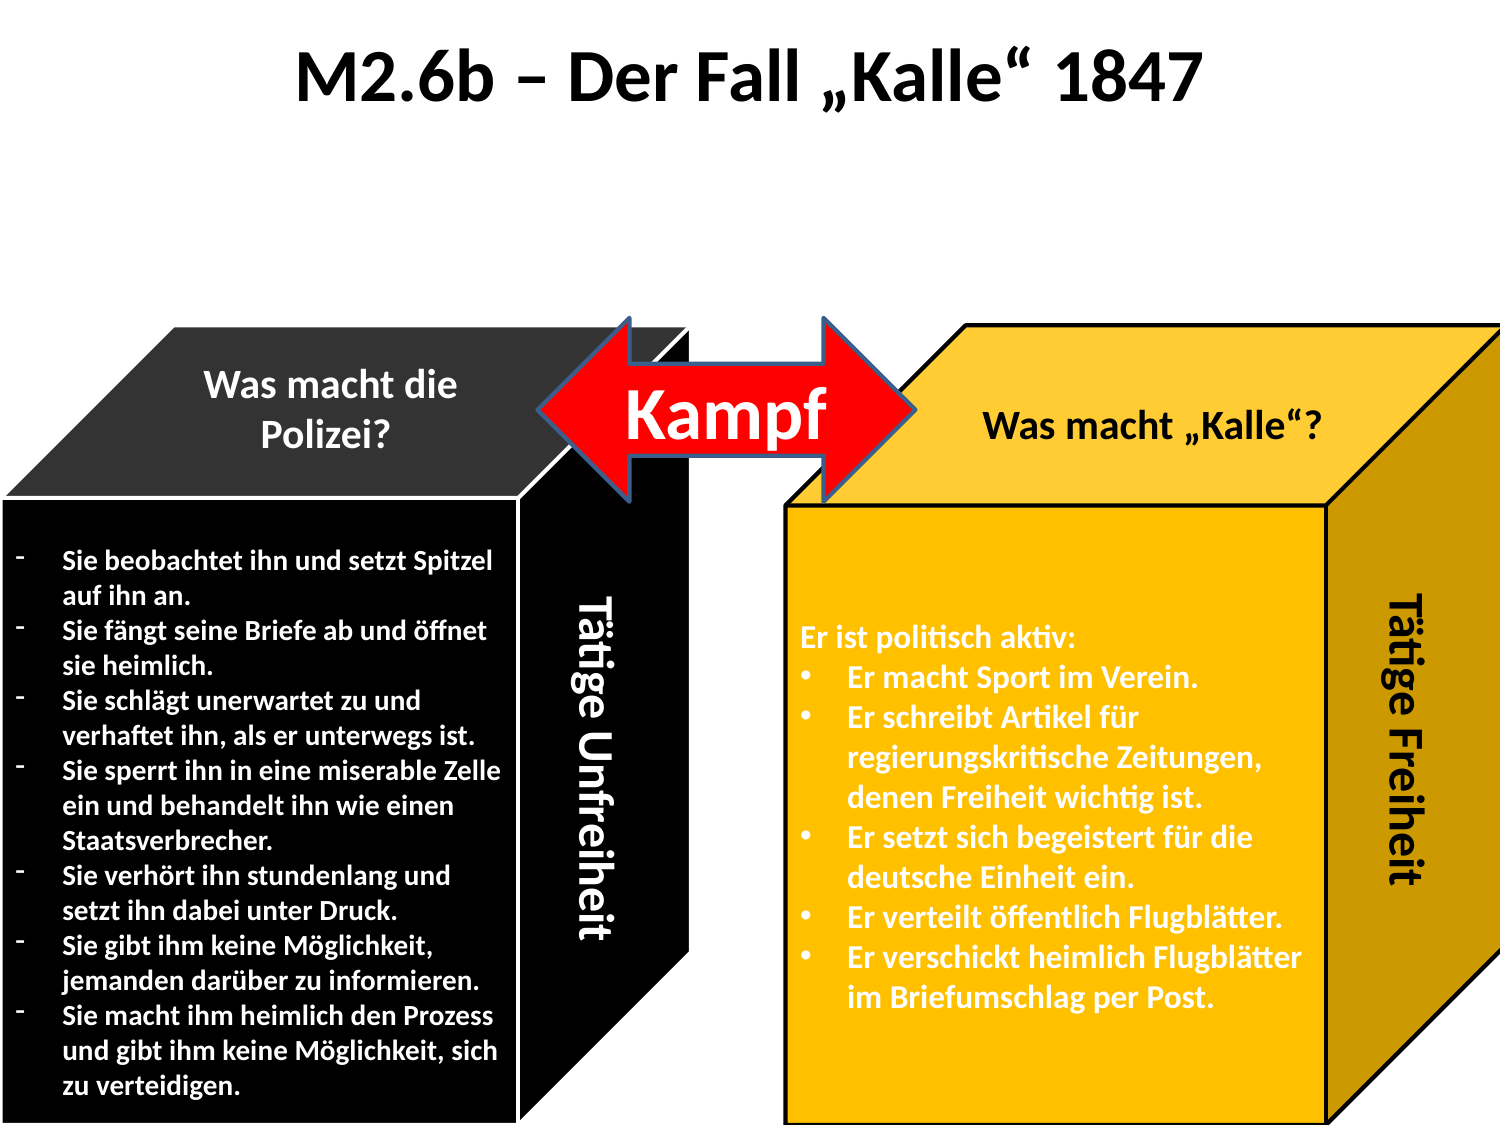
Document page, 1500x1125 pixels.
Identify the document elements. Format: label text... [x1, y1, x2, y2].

text_box Er ist politisch aktiv: Er macht Sport im Verein. Er schreibt Artikel für regierungskritische Zeitungen, denen Freiheit wichtig ist. Er setzt sich begeistert für die deutsche Einheit ein. Er verteilt öffentlich Flugblätter. Er verschickt heimlich Flugblätter im Briefumschlag per Post. [785, 506, 1325, 1125]
text_box Tätige Unfreiheit [561, 562, 637, 988]
text_box Kampf [537, 317, 915, 502]
text_box M2.6b – Der Fall „Kalle“ 1847 [53, 19, 1447, 124]
text_box Was macht „Kalle“? [915, 390, 1400, 456]
text_box Was macht die Polizei? [135, 349, 526, 465]
text_box Sie beobachtet ihn und setzt Spitzel auf ihn an. Sie fängt seine Briefe ab und öffnet sie heimlich. Sie schlägt unerwartet zu und verhaftet ihn, als er unterwegs ist. Sie sperrt ihn in eine miserable Zelle ein und behandelt ihn wie einen Staatsverbrecher. Sie verhört ihn stundenlang und setzt ihn dabei unter Druck. Sie gibt ihm keine Möglichkeit, jemanden darüber zu informieren. Sie macht ihm heimlich den Prozess und gibt ihm keine Möglichkeit, sich zu verteidigen. [1, 498, 518, 1125]
text_box Tätige Freiheit [1372, 539, 1447, 942]
